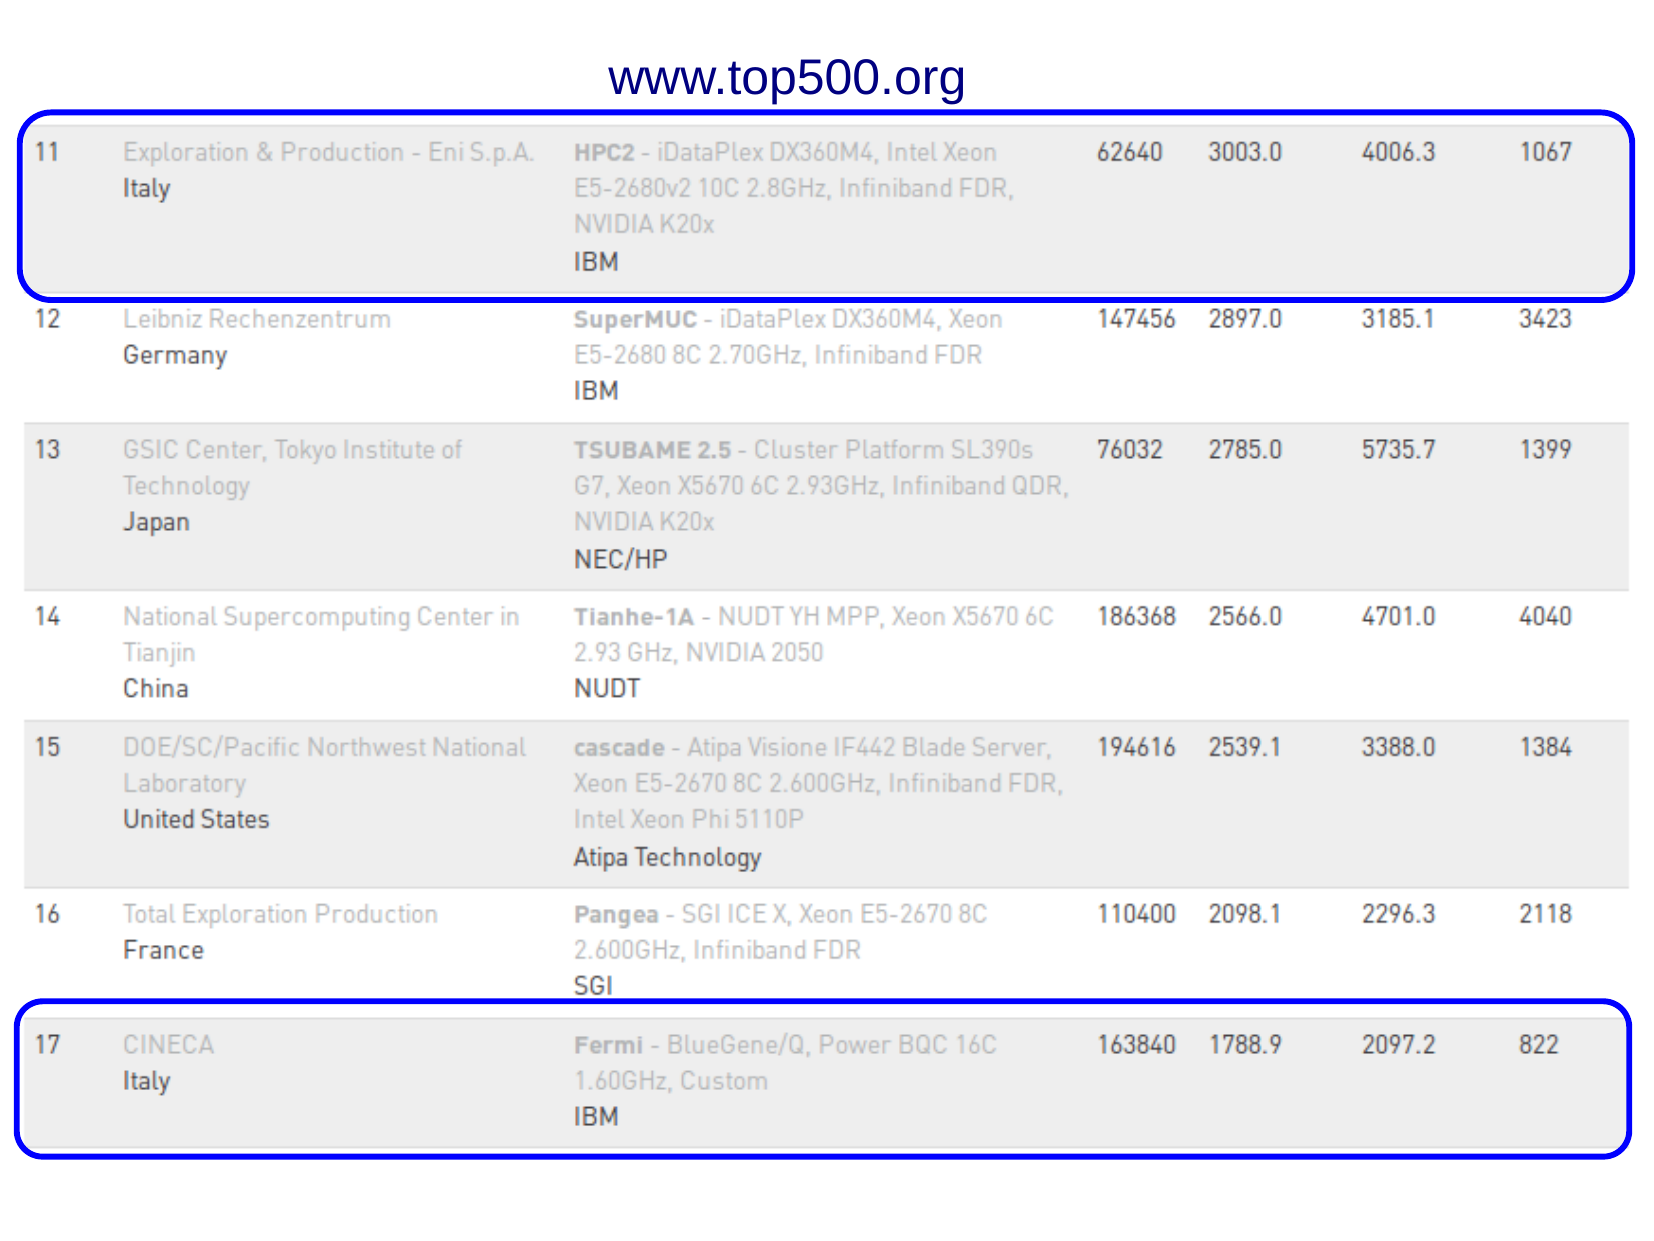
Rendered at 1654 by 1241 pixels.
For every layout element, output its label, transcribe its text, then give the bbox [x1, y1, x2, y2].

picture [0, 112, 1654, 1162]
picture [23, 116, 1629, 297]
text_box www.top500.org [412, 41, 1163, 109]
